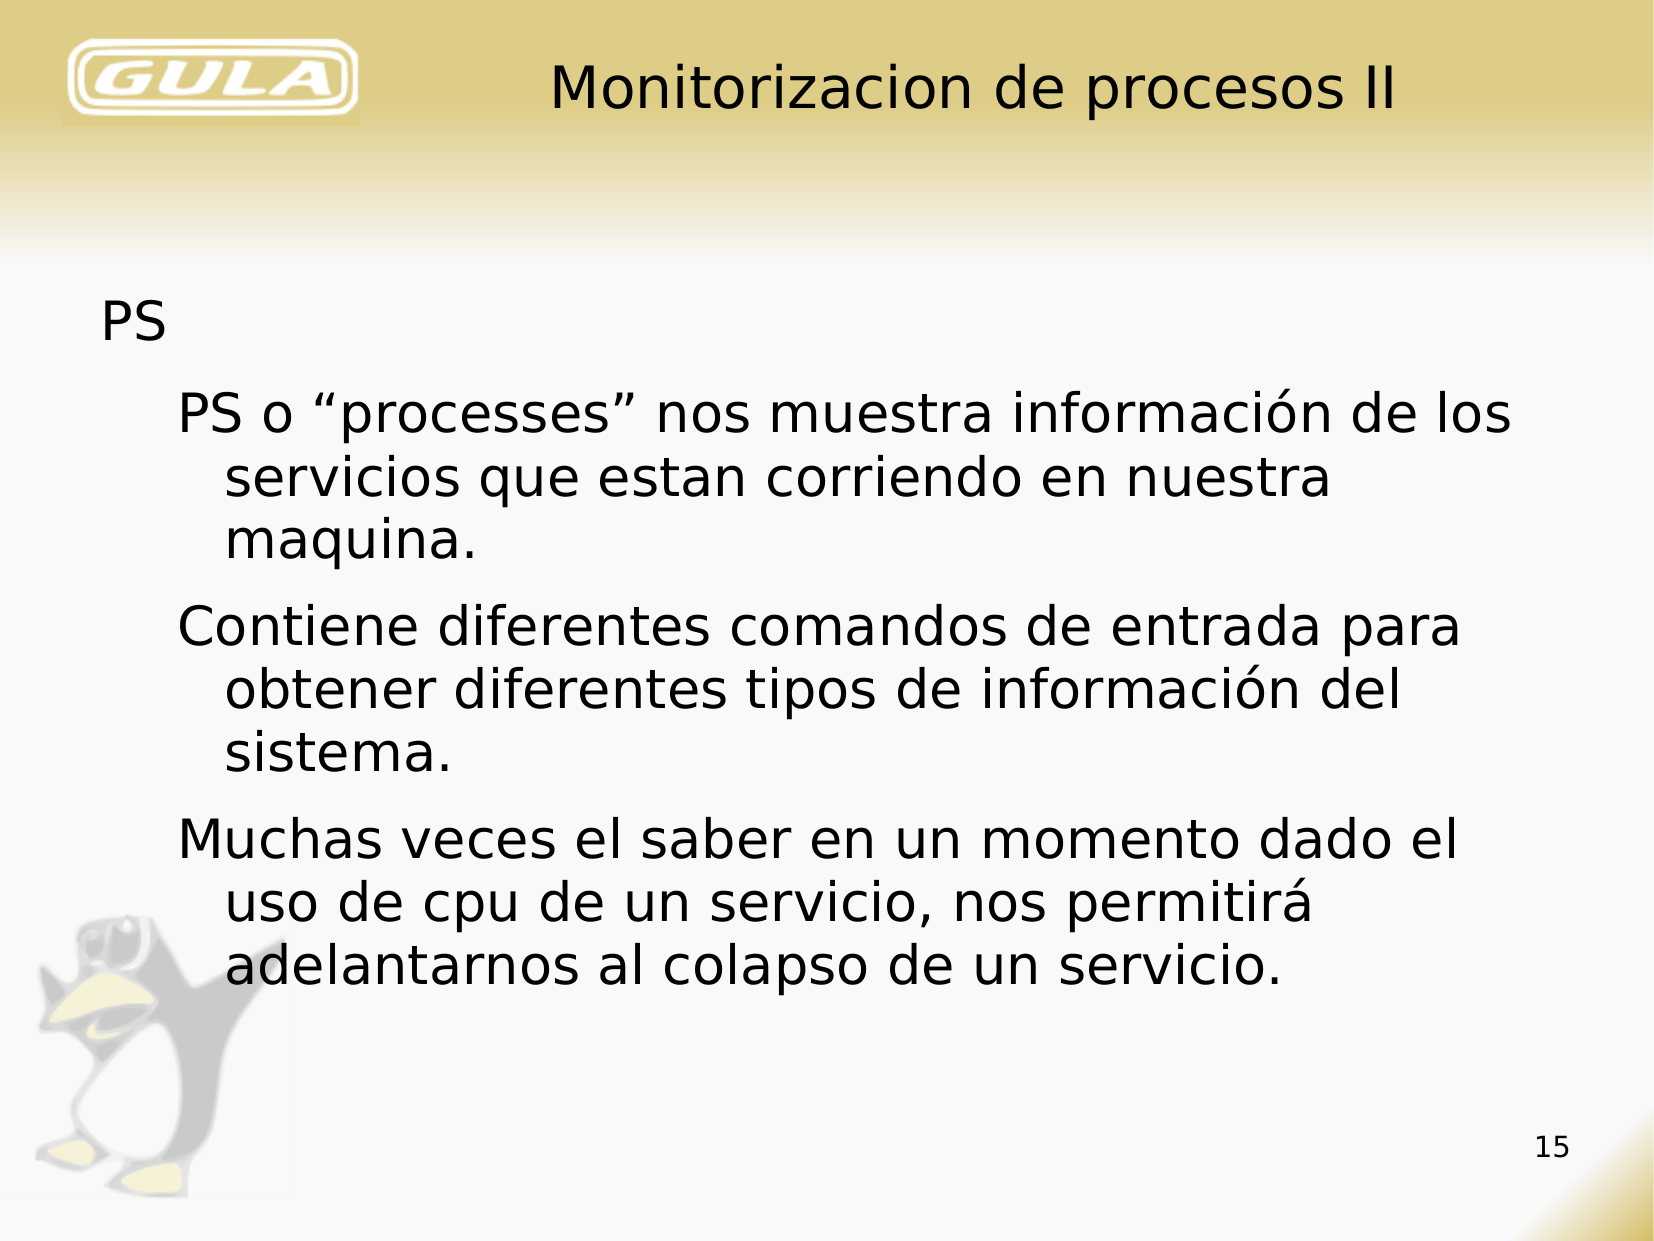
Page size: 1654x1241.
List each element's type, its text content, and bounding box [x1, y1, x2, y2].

list PS PS o “processes” nos muestra información de los servicios que estan corriendo en nuestra maquina. Contiene diferentes comandos de entrada para obtener diferentes tipos de información del sistema. Muchas veces el saber en un momento dado el uso de cpu de un servicio, nos permitirá adelantarnos al colapso de un servicio. [82, 290, 1571, 1094]
picture [0, 0, 1654, 1241]
title Monitorizacion de procesos II [383, 22, 1565, 154]
